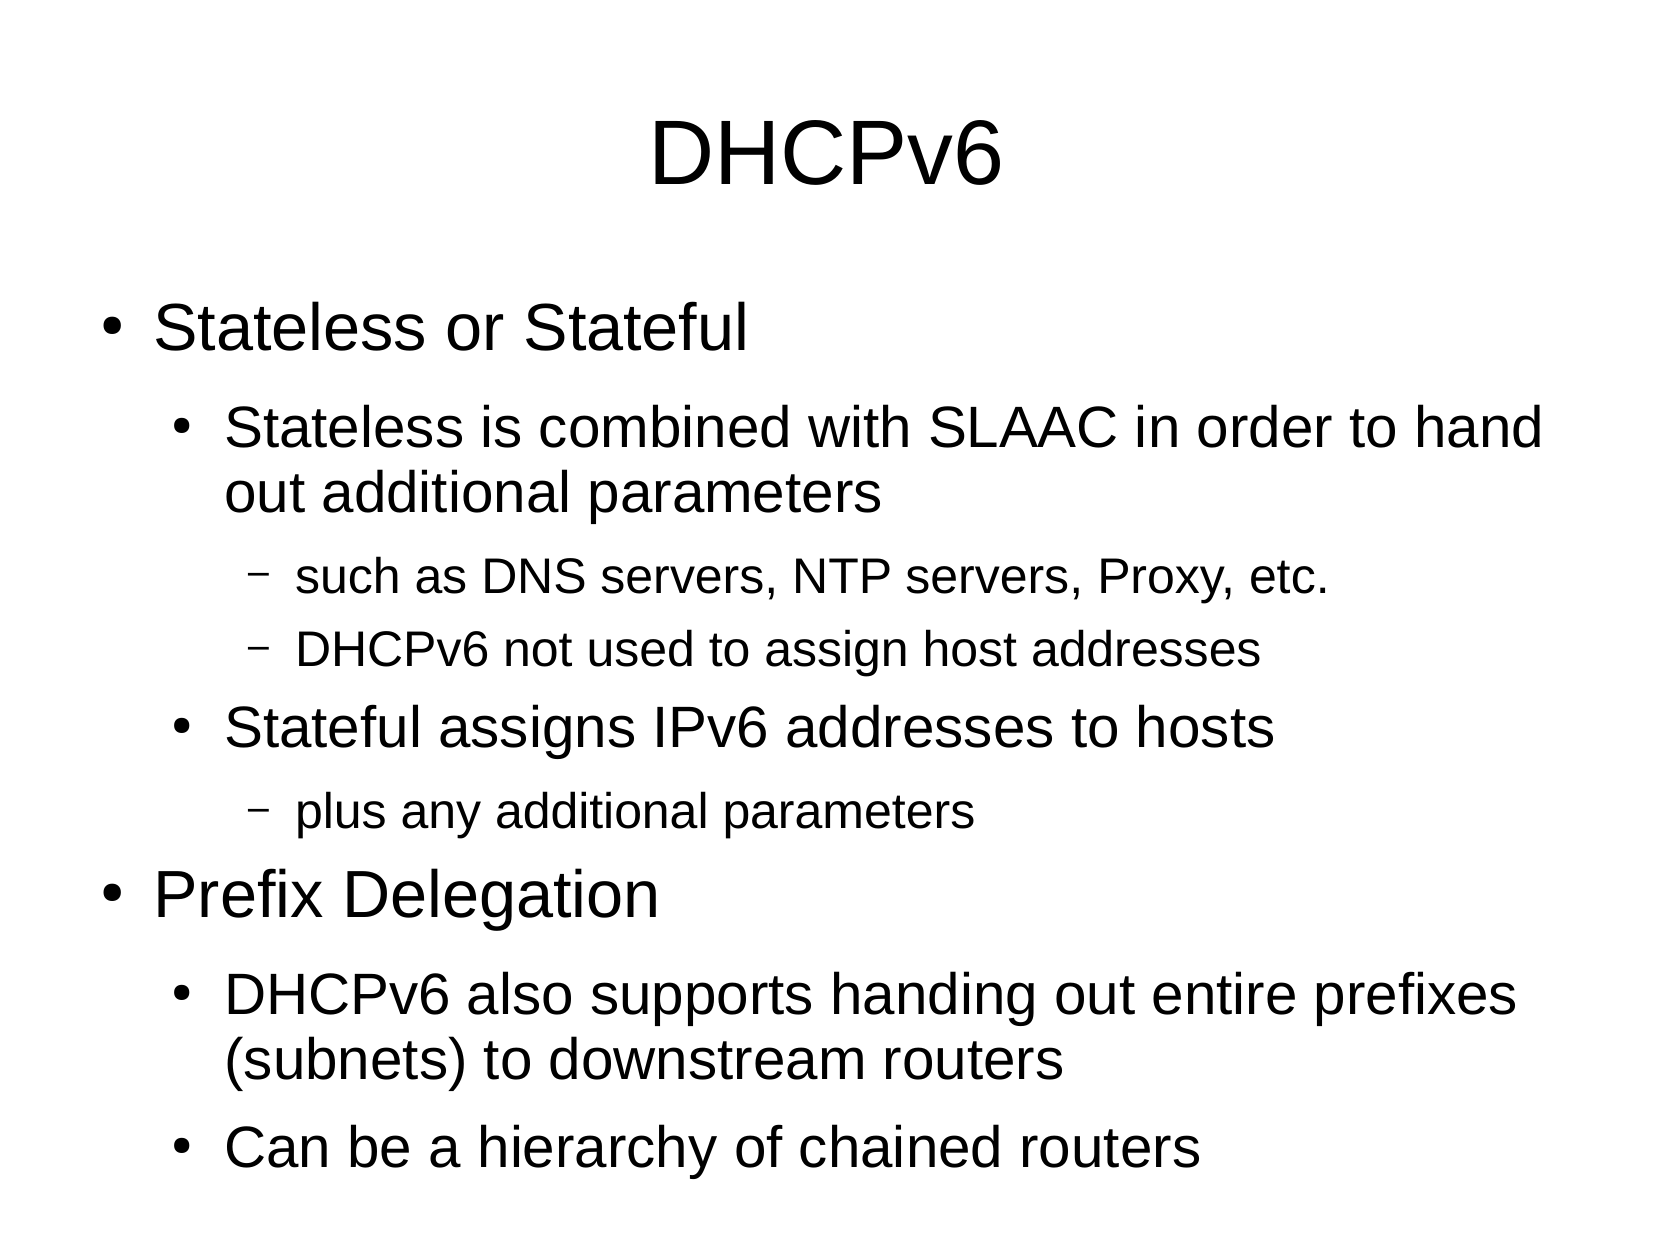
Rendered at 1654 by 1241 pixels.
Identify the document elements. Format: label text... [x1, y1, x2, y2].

title DHCPv6 [82, 56, 1571, 250]
list Stateless or Stateful Stateless is combined with SLAAC in order to hand out additional parameters such as DNS servers, NTP servers, Proxy, etc. DHCPv6 not used to assign host addresses Stateful assigns IPv6 addresses to hosts plus any additional parameters Prefix Delegation DHCPv6 also supports handing out entire prefixes (subnets) to downstream routers Can be a hierarchy of chained routers [82, 290, 1571, 1181]
